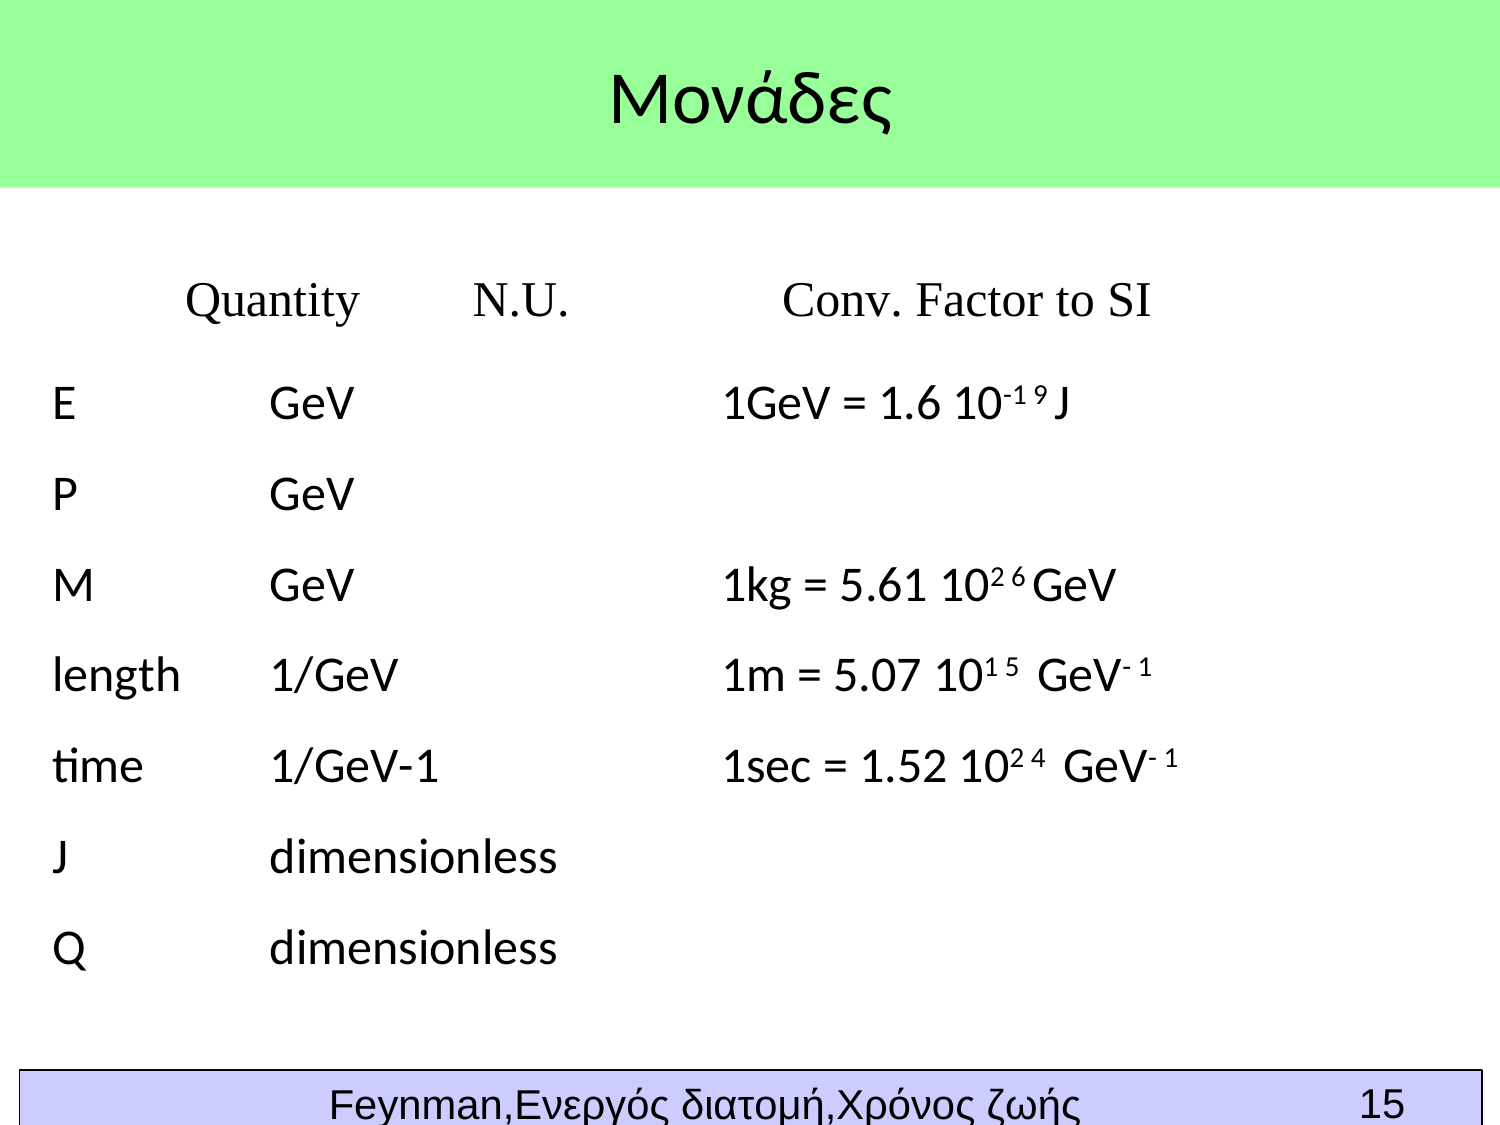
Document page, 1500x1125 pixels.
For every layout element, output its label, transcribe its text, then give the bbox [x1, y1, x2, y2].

text_box Μονάδες [0, 0, 1500, 188]
table_header E [38, 353, 255, 444]
table_cell [706, 807, 1402, 898]
table_cell dimensionless [255, 898, 706, 989]
table_cell J [38, 807, 255, 898]
table_cell dimensionless [255, 807, 706, 898]
table_cell M [38, 535, 255, 626]
table_cell 1kg = 5.61 102 6 GeV [706, 535, 1402, 626]
table_cell GeV [255, 535, 706, 626]
table_cell Q [38, 898, 255, 989]
text_box Quantity N.U. Conv. Factor to SI [170, 258, 1180, 334]
table_cell length [38, 626, 255, 716]
table_cell [706, 444, 1402, 535]
table_cell [706, 898, 1402, 989]
table_cell 1/GeV-1 [255, 716, 706, 807]
table_cell GeV [255, 444, 706, 535]
table_cell time [38, 716, 255, 807]
table_cell 1m = 5.07 101 5 GeV- 1 [706, 626, 1402, 716]
table_header GeV [255, 353, 706, 444]
table_cell 1/GeV [255, 626, 706, 716]
table_cell 1sec = 1.52 102 4 GeV- 1 [706, 716, 1402, 807]
table_cell P [38, 444, 255, 535]
table_header 1GeV = 1.6 10-1 9 J [706, 353, 1402, 444]
